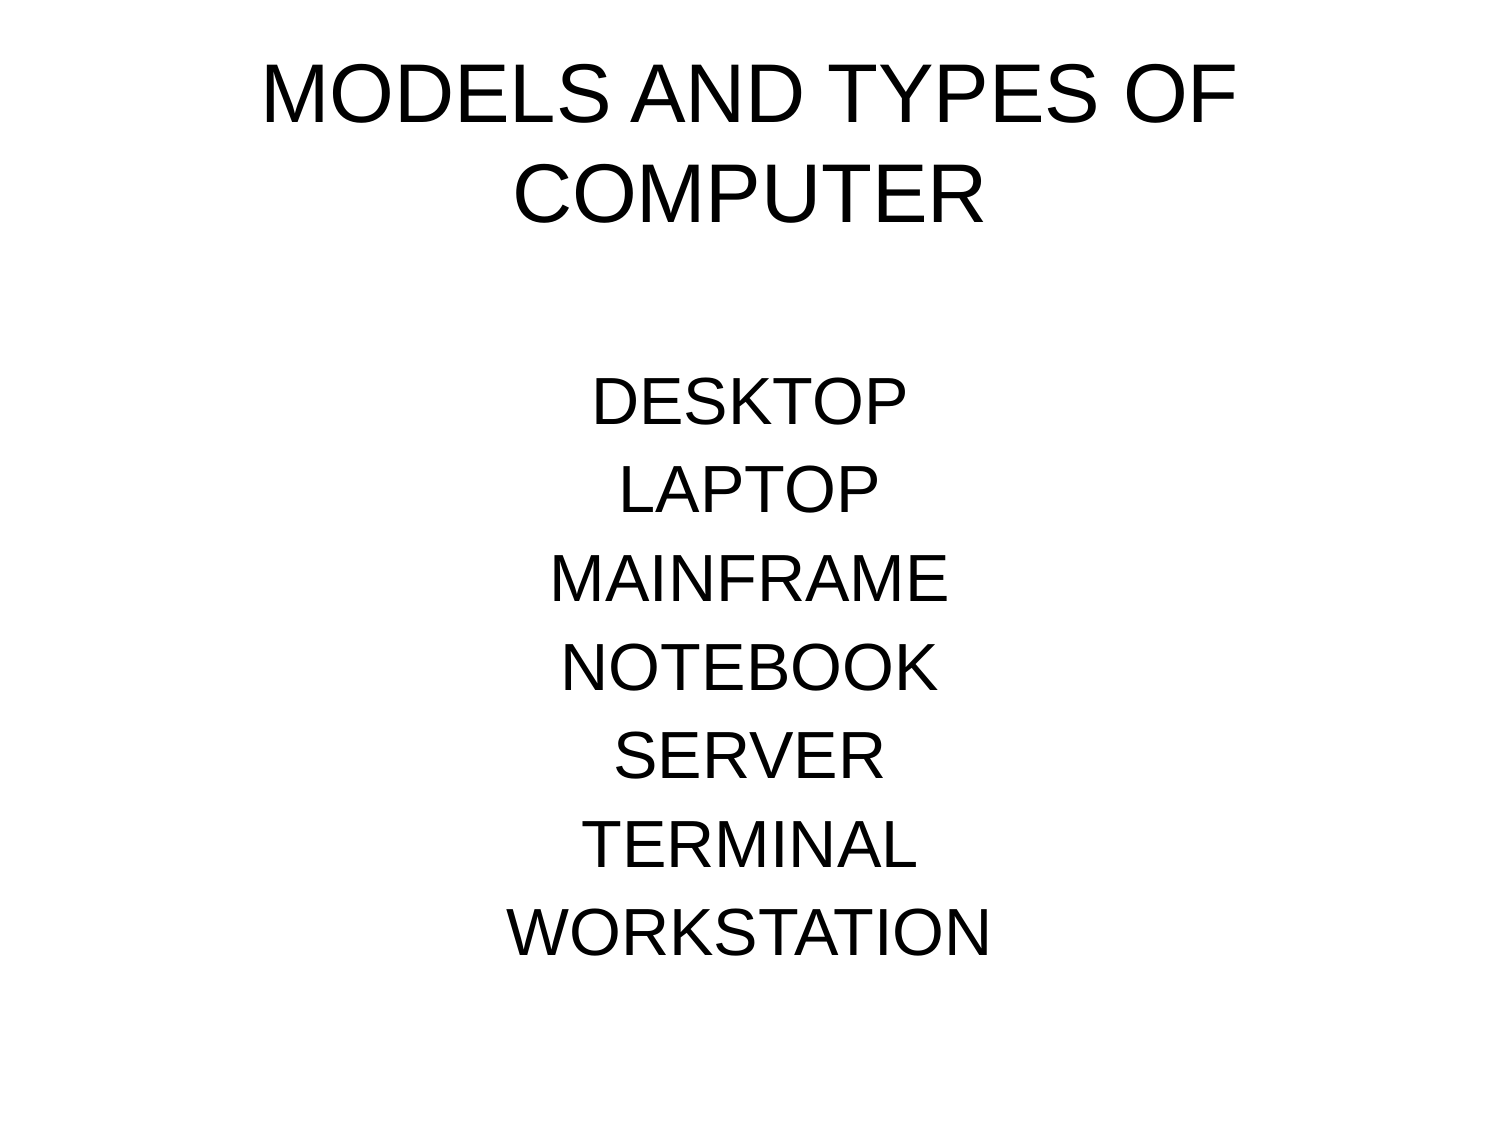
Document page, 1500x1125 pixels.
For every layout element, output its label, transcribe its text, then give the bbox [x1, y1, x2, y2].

title MODELS AND TYPES OF COMPUTER [75, 31, 1425, 247]
list DESKTOP LAPTOP MAINFRAME NOTEBOOK SERVER TERMINAL WORKSTATION [75, 262, 1425, 1006]
